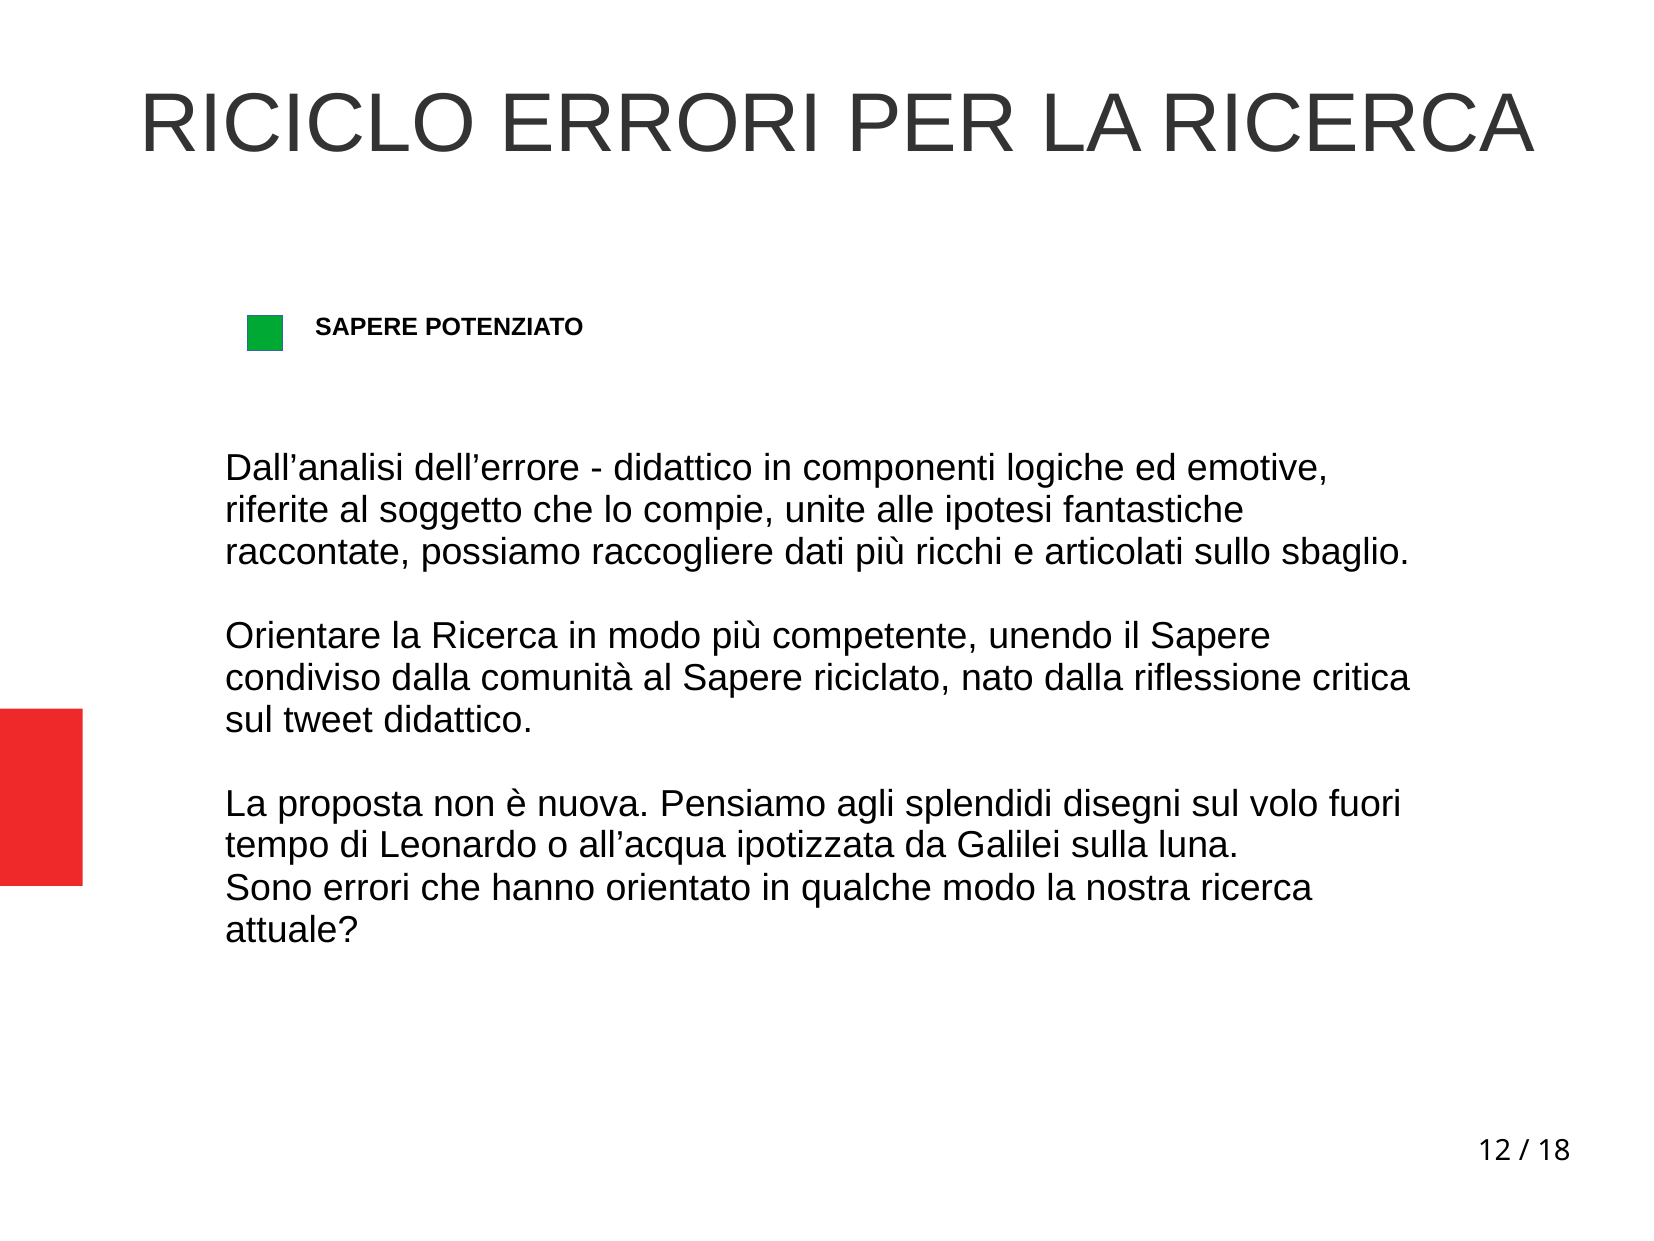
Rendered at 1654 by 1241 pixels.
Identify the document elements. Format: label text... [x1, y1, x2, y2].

text_box SAPERE POTENZIATO [300, 305, 773, 348]
title RICICLO ERRORI PER LA RICERCA [100, 35, 1574, 210]
text_box [247, 315, 283, 351]
text_box Dall’analisi dell’errore - didattico in componenti logiche ed emotive, riferite al soggetto che lo compie, unite alle ipotesi fantastiche raccontate, possiamo raccogliere dati più ricchi e articolati sullo sbaglio. Orientare la Ricerca in modo più competente, unendo il Sapere condiviso dalla comunità al Sapere riciclato, nato dalla riflessione critica sul tweet didattico. La proposta non è nuova. Pensiamo agli splendidi disegni sul volo fuori tempo di Leonardo o all’acqua ipotizzata da Galilei sulla luna. Sono errori che hanno orientato in qualche modo la nostra ricerca attuale? [210, 438, 1429, 958]
